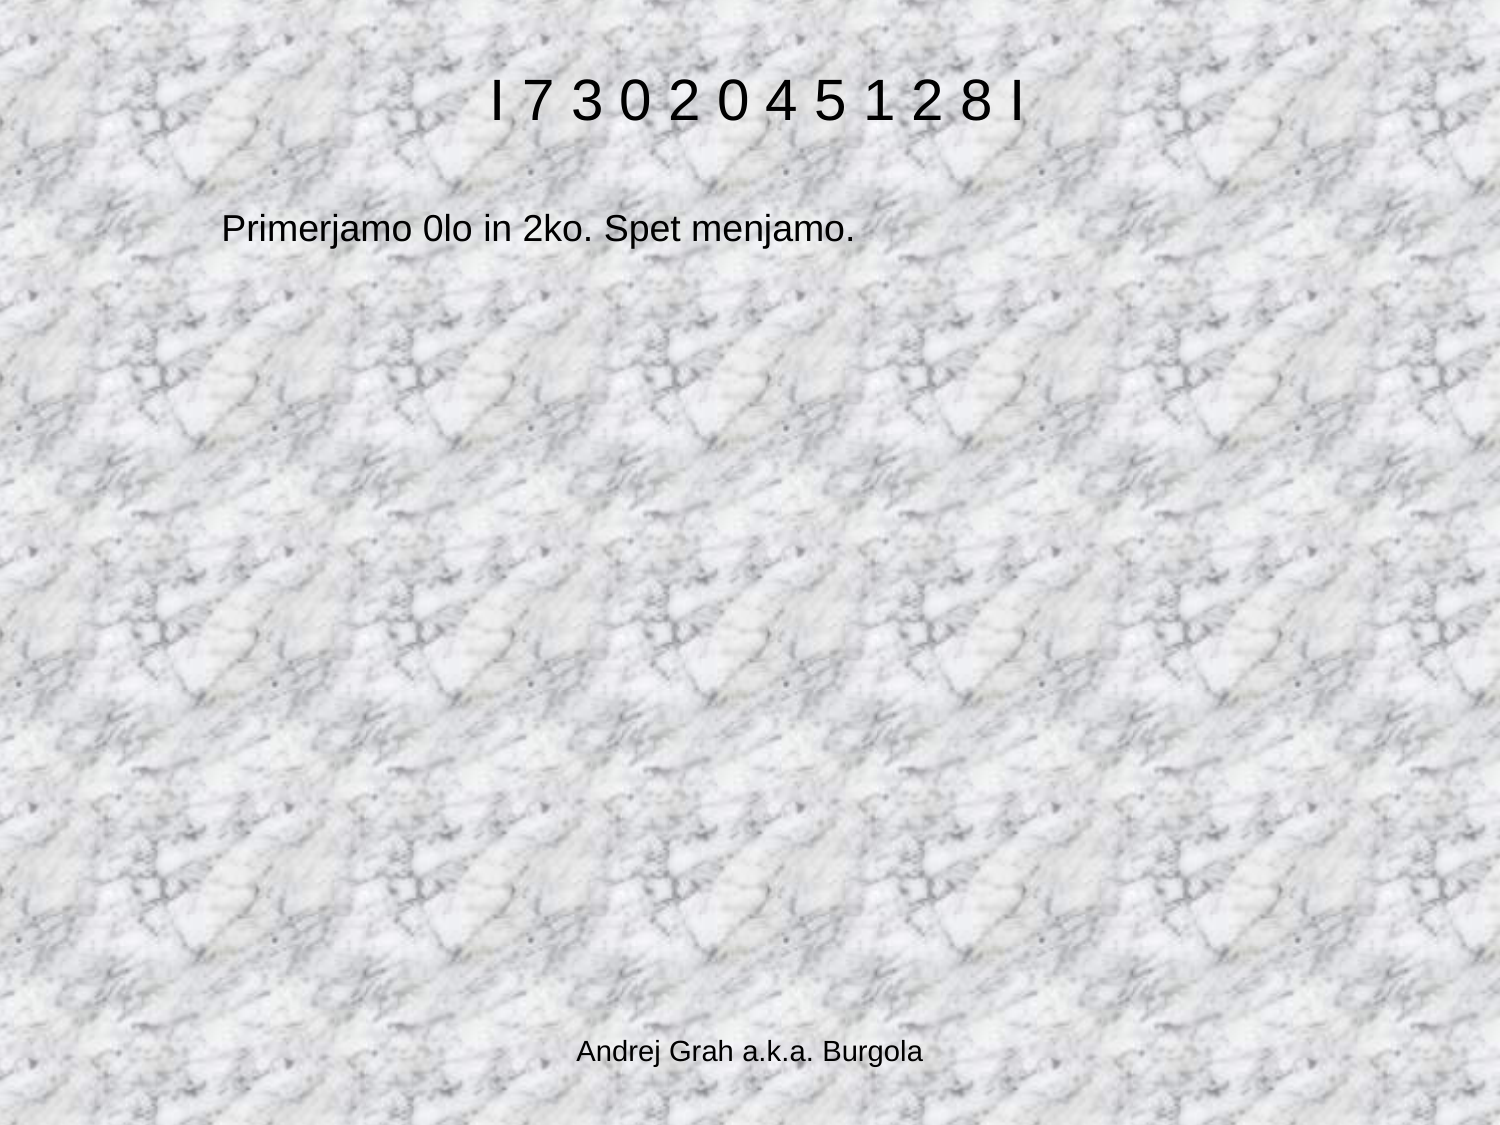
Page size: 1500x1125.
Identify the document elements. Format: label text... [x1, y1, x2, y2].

text_box Primerjamo 0lo in 2ko. Spet menjamo. [206, 196, 1258, 257]
text_box Andrej Grah a.k.a. Burgola [512, 1024, 988, 1103]
picture [0, 0, 1500, 1125]
text_box I 7 3 0 2 0 4 5 1 2 8 I [265, 54, 1235, 141]
